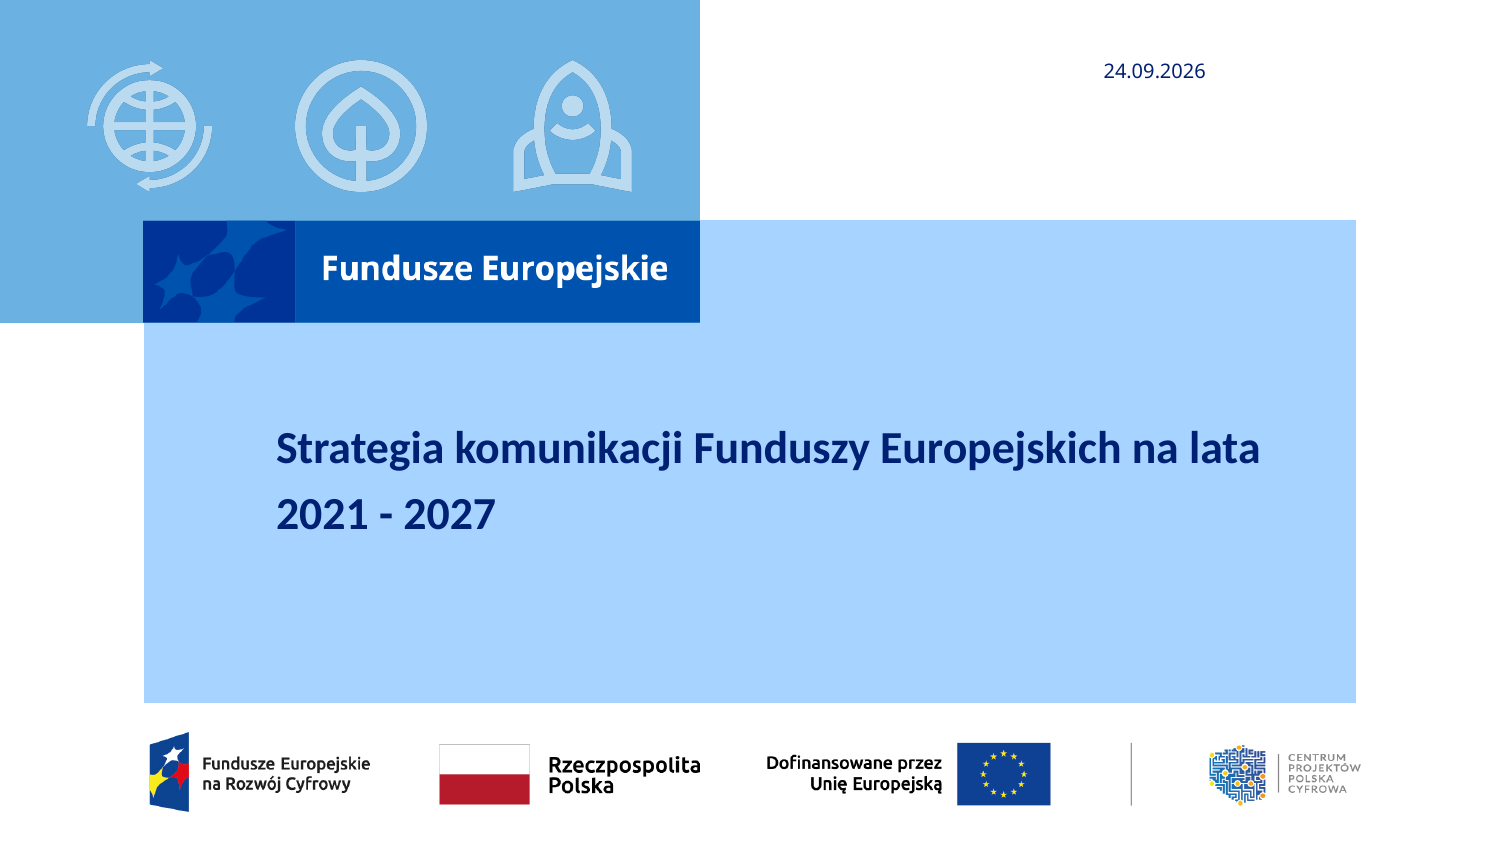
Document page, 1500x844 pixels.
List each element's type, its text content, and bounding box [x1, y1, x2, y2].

text_box 21.10.2024 [1103, 60, 1356, 100]
title Strategia komunikacji Funduszy Europejskich na lata 2021 - 2027 [276, 406, 1265, 567]
picture [114, 705, 1400, 838]
